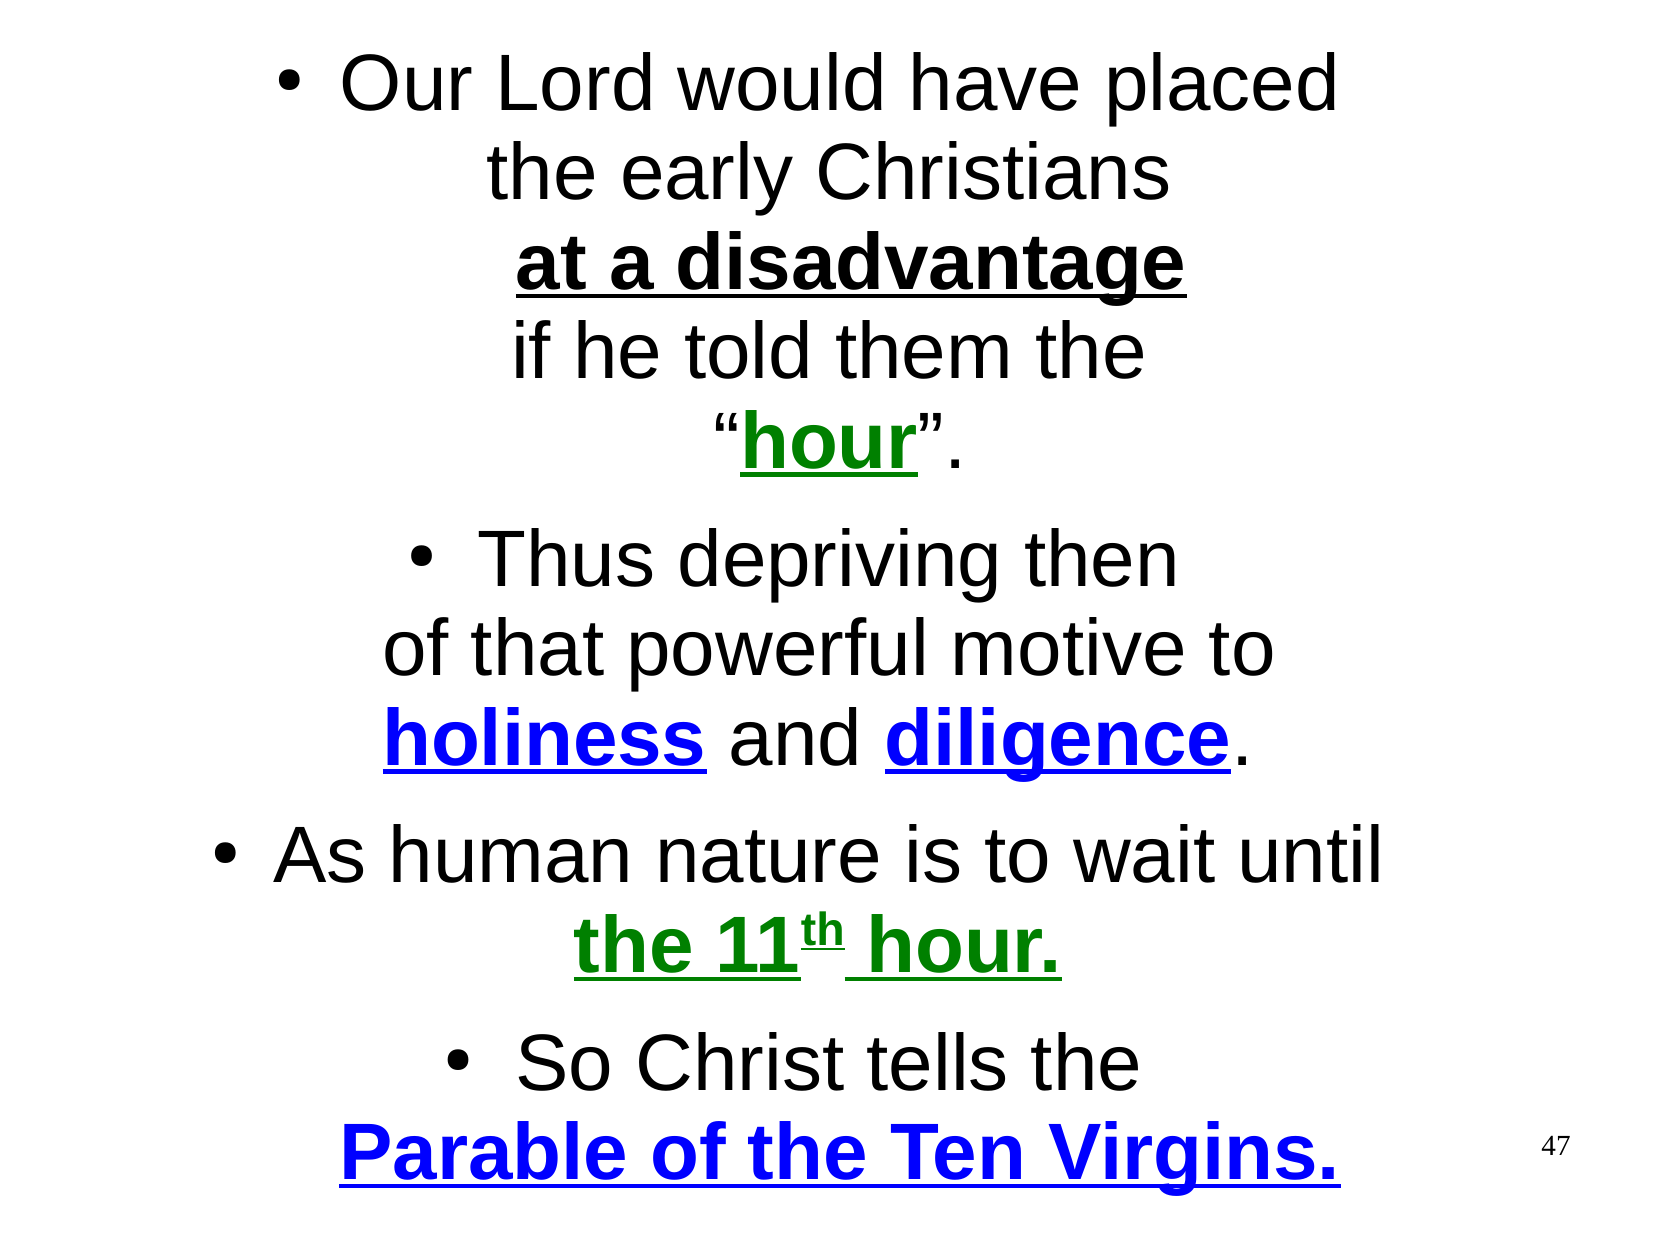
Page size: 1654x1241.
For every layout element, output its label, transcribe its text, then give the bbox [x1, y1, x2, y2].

list Our Lord would have placed the early Christians at a disadvantage if he told them the “hour”. Thus depriving then of that powerful motive to holiness and diligence. As human nature is to wait until the 11th hour. So Christ tells the Parable of the Ten Virgins. [0, 37, 1613, 1201]
